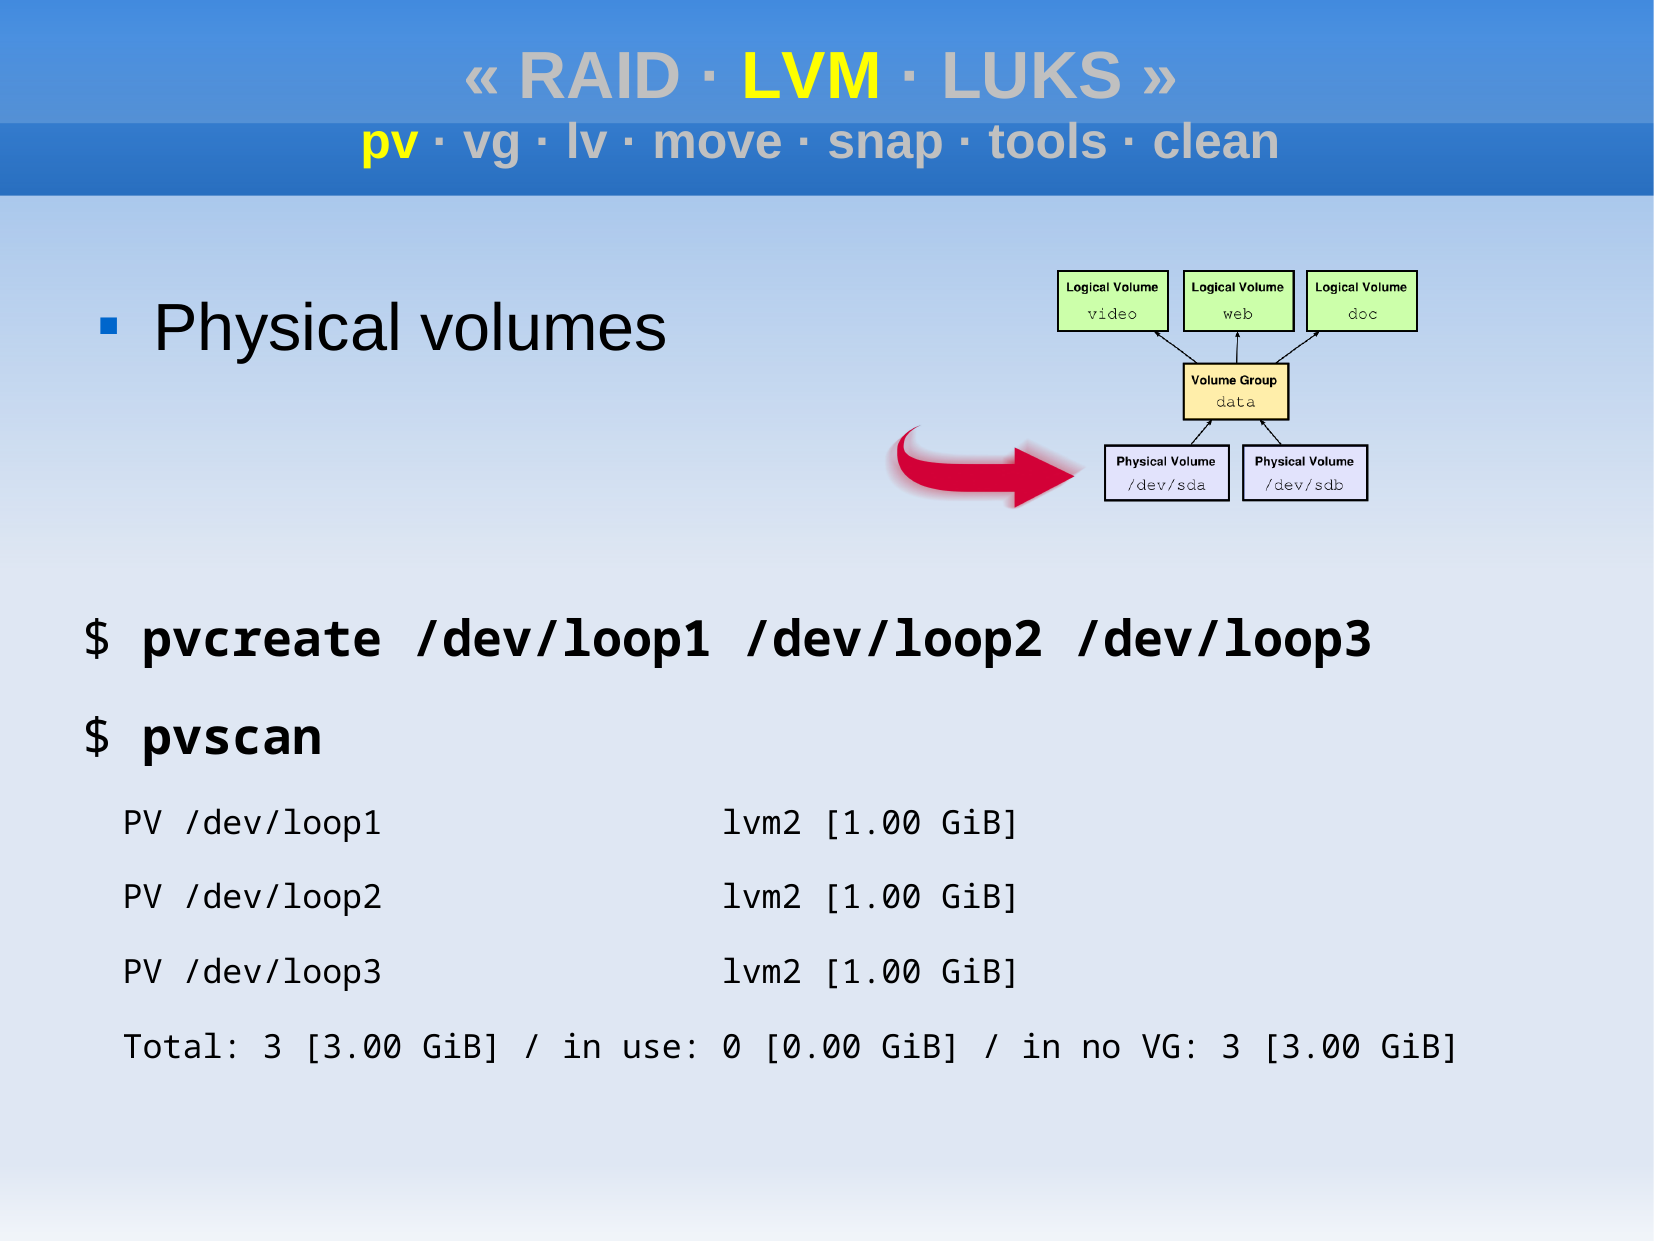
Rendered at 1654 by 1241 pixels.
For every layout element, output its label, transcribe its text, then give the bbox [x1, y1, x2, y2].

title « RAID · LVM · LUKS » pv · vg · lv · move · snap · tools · clean [76, 0, 1565, 208]
picture [0, 0, 1654, 1241]
list Physical volumes $ pvcreate /dev/loop1 /dev/loop2 /dev/loop3 $ pvscan PV /dev/loop1 lvm2 [1.00 GiB] PV /dev/loop2 lvm2 [1.00 GiB] PV /dev/loop3 lvm2 [1.00 GiB] Total: 3 [3.00 GiB] / in use: 0 [0.00 GiB] / in no VG: 3 [3.00 GiB] [82, 290, 1571, 1197]
